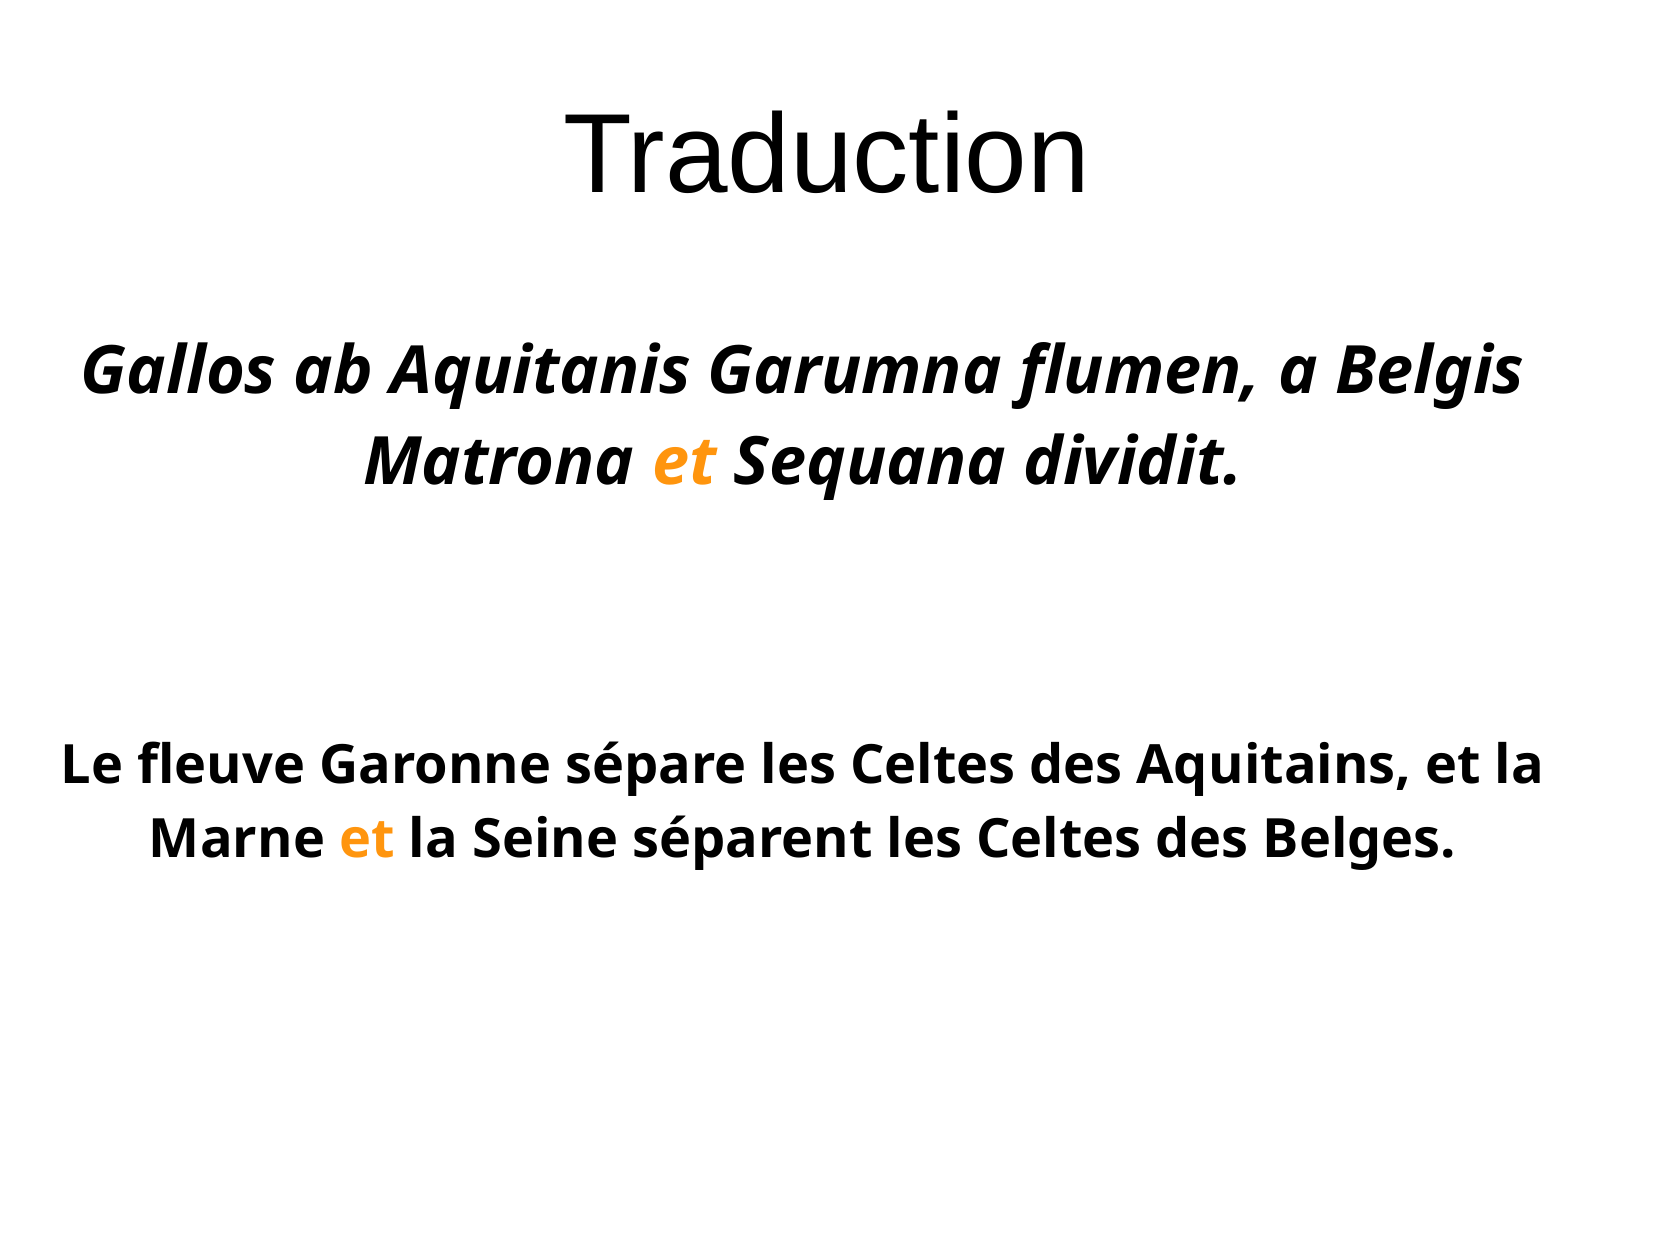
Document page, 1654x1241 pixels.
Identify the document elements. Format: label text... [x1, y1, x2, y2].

subtitle Gallos ab Aquitanis Garumna flumen, a Belgis Matrona et Sequana dividit. Le fleuve Garonne sépare les Celtes des Aquitains, et la Marne et la Seine séparent les Celtes des Belges. [59, 188, 1548, 1008]
title Traduction [82, 49, 1571, 257]
